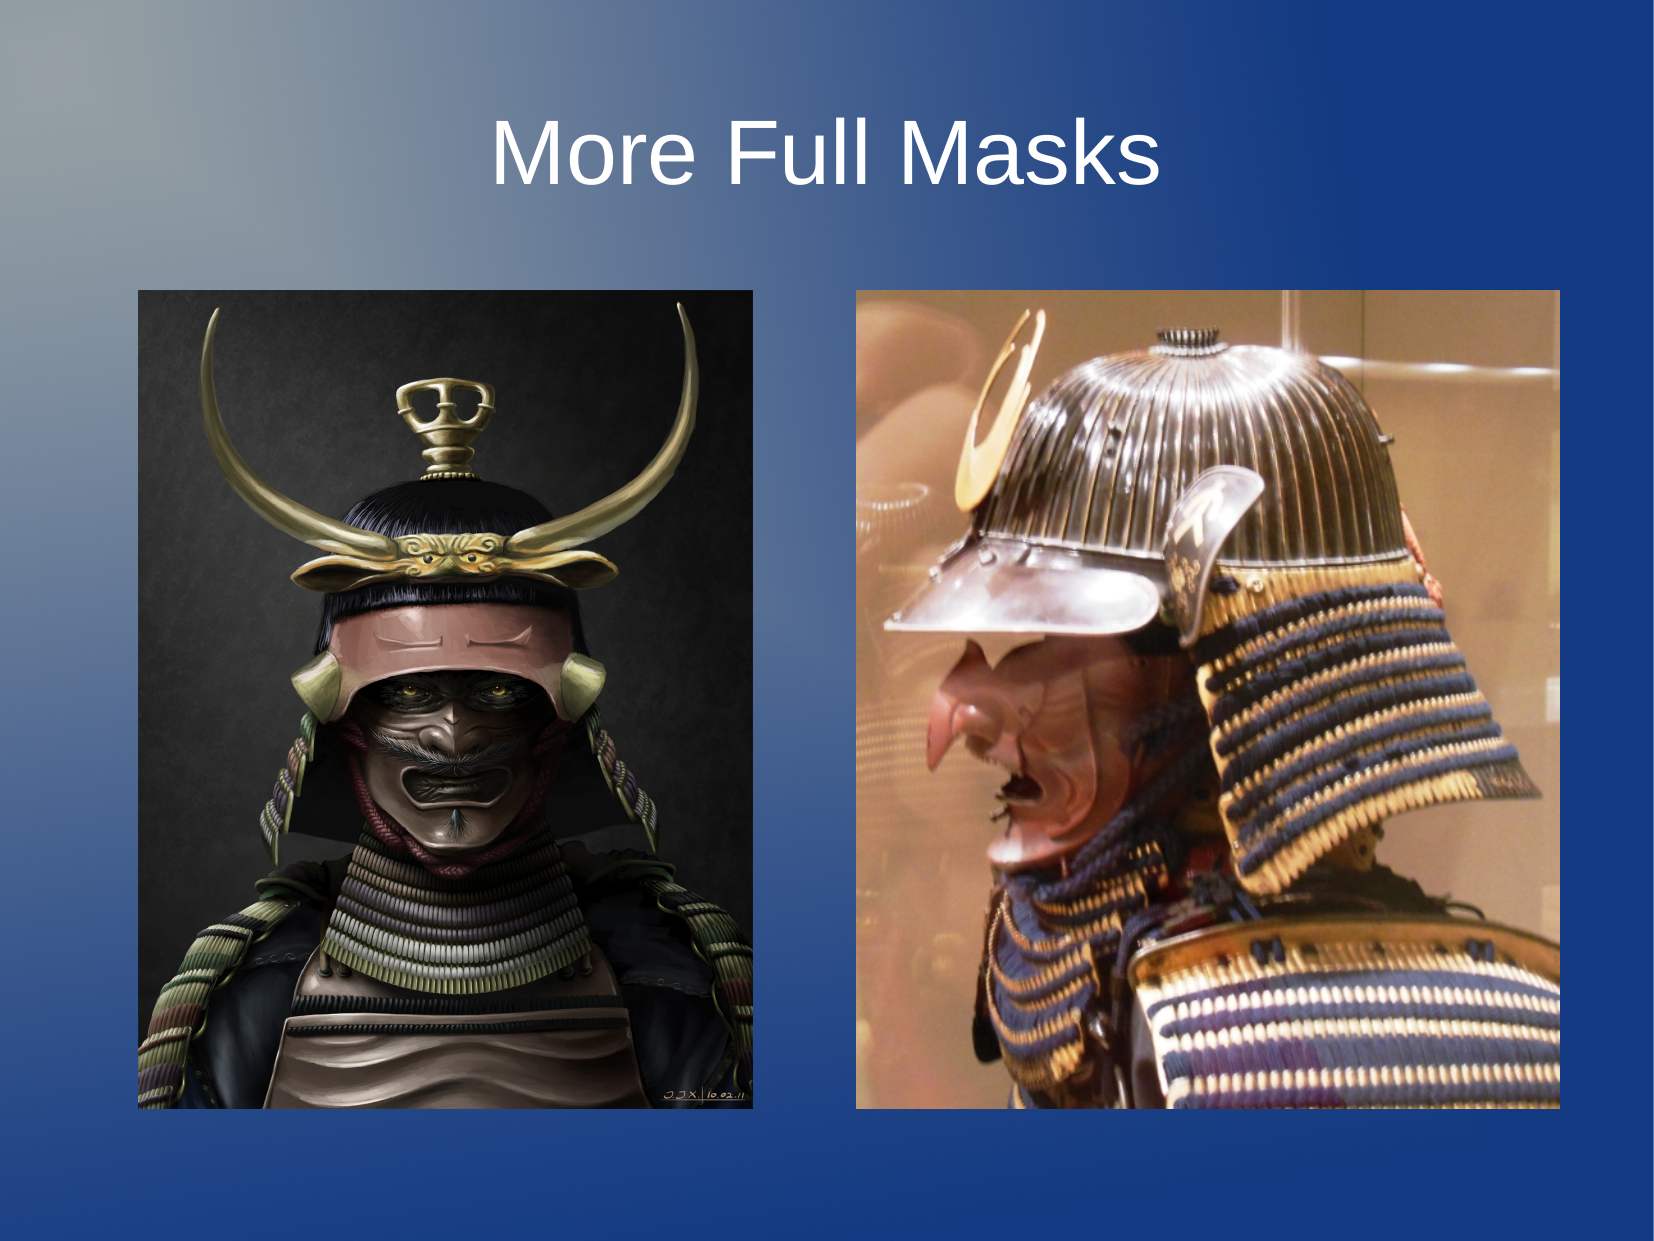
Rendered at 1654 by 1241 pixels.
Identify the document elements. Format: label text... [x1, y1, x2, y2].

title More Full Masks [82, 49, 1571, 257]
picture [0, 0, 1654, 1241]
